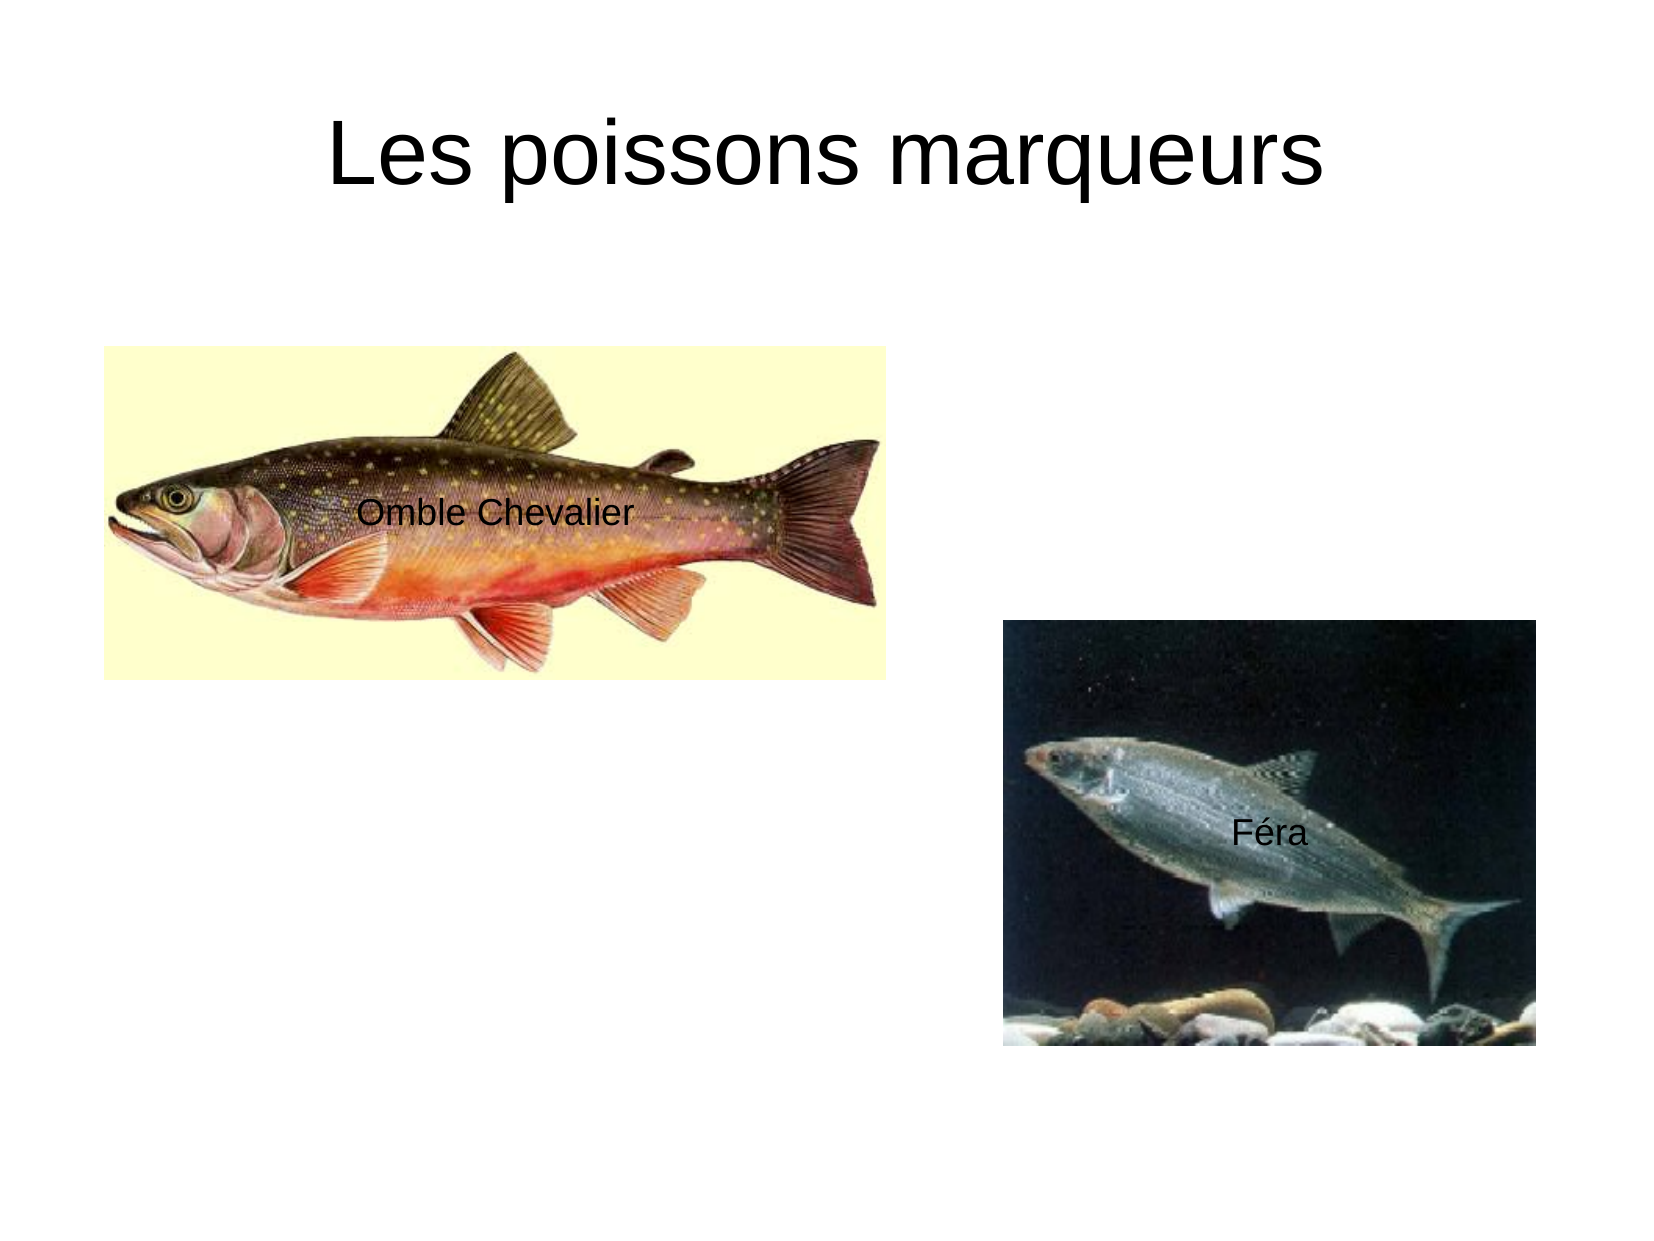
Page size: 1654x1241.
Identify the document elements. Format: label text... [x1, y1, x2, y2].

title Les poissons marqueurs [82, 56, 1571, 250]
picture [1003, 620, 1536, 1046]
picture [104, 346, 886, 680]
